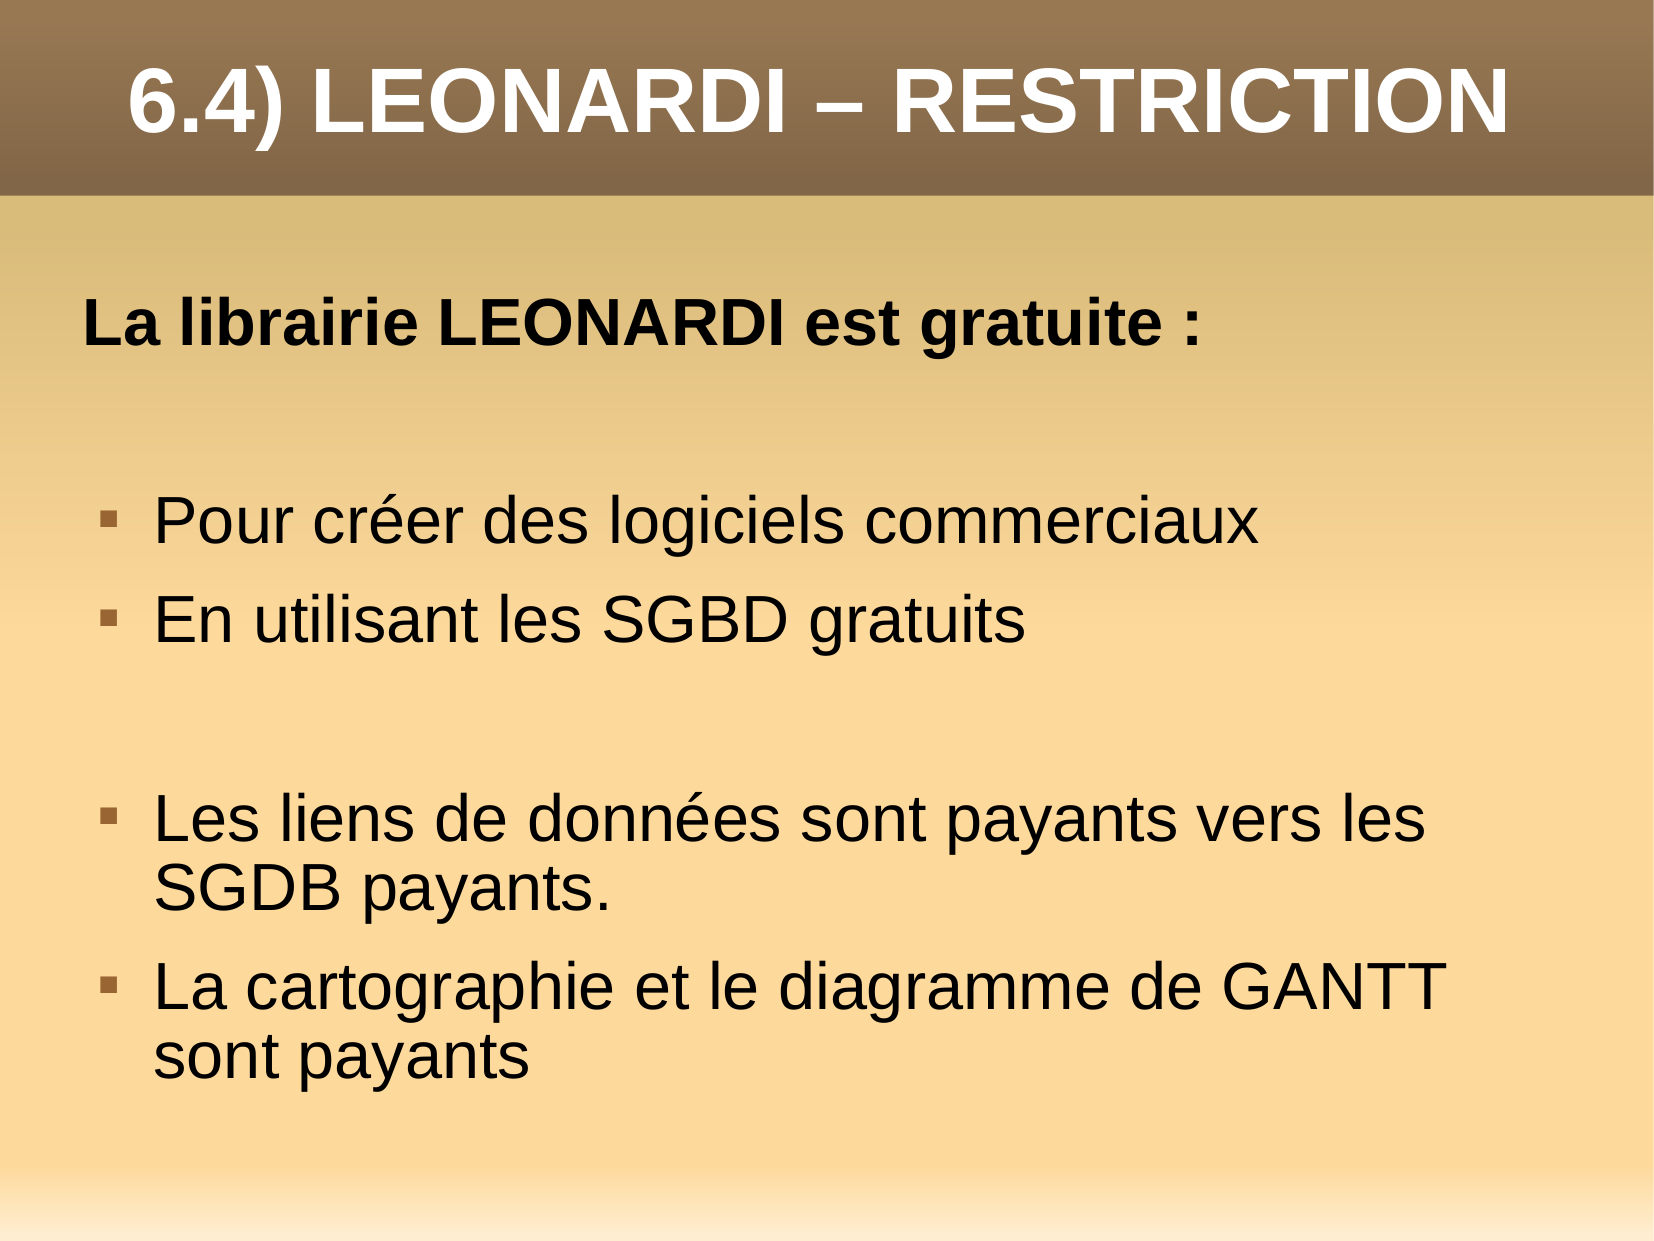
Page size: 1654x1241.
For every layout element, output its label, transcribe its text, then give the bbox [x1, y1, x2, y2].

title 6.4) LEONARDI – RESTRICTION [76, 7, 1565, 200]
list La librairie LEONARDI est gratuite : Pour créer des logiciels commerciaux En utilisant les SGBD gratuits Les liens de données sont payants vers les SGDB payants. La cartographie et le diagramme de GANTT sont payants [82, 290, 1571, 1099]
picture [0, 0, 1654, 1241]
